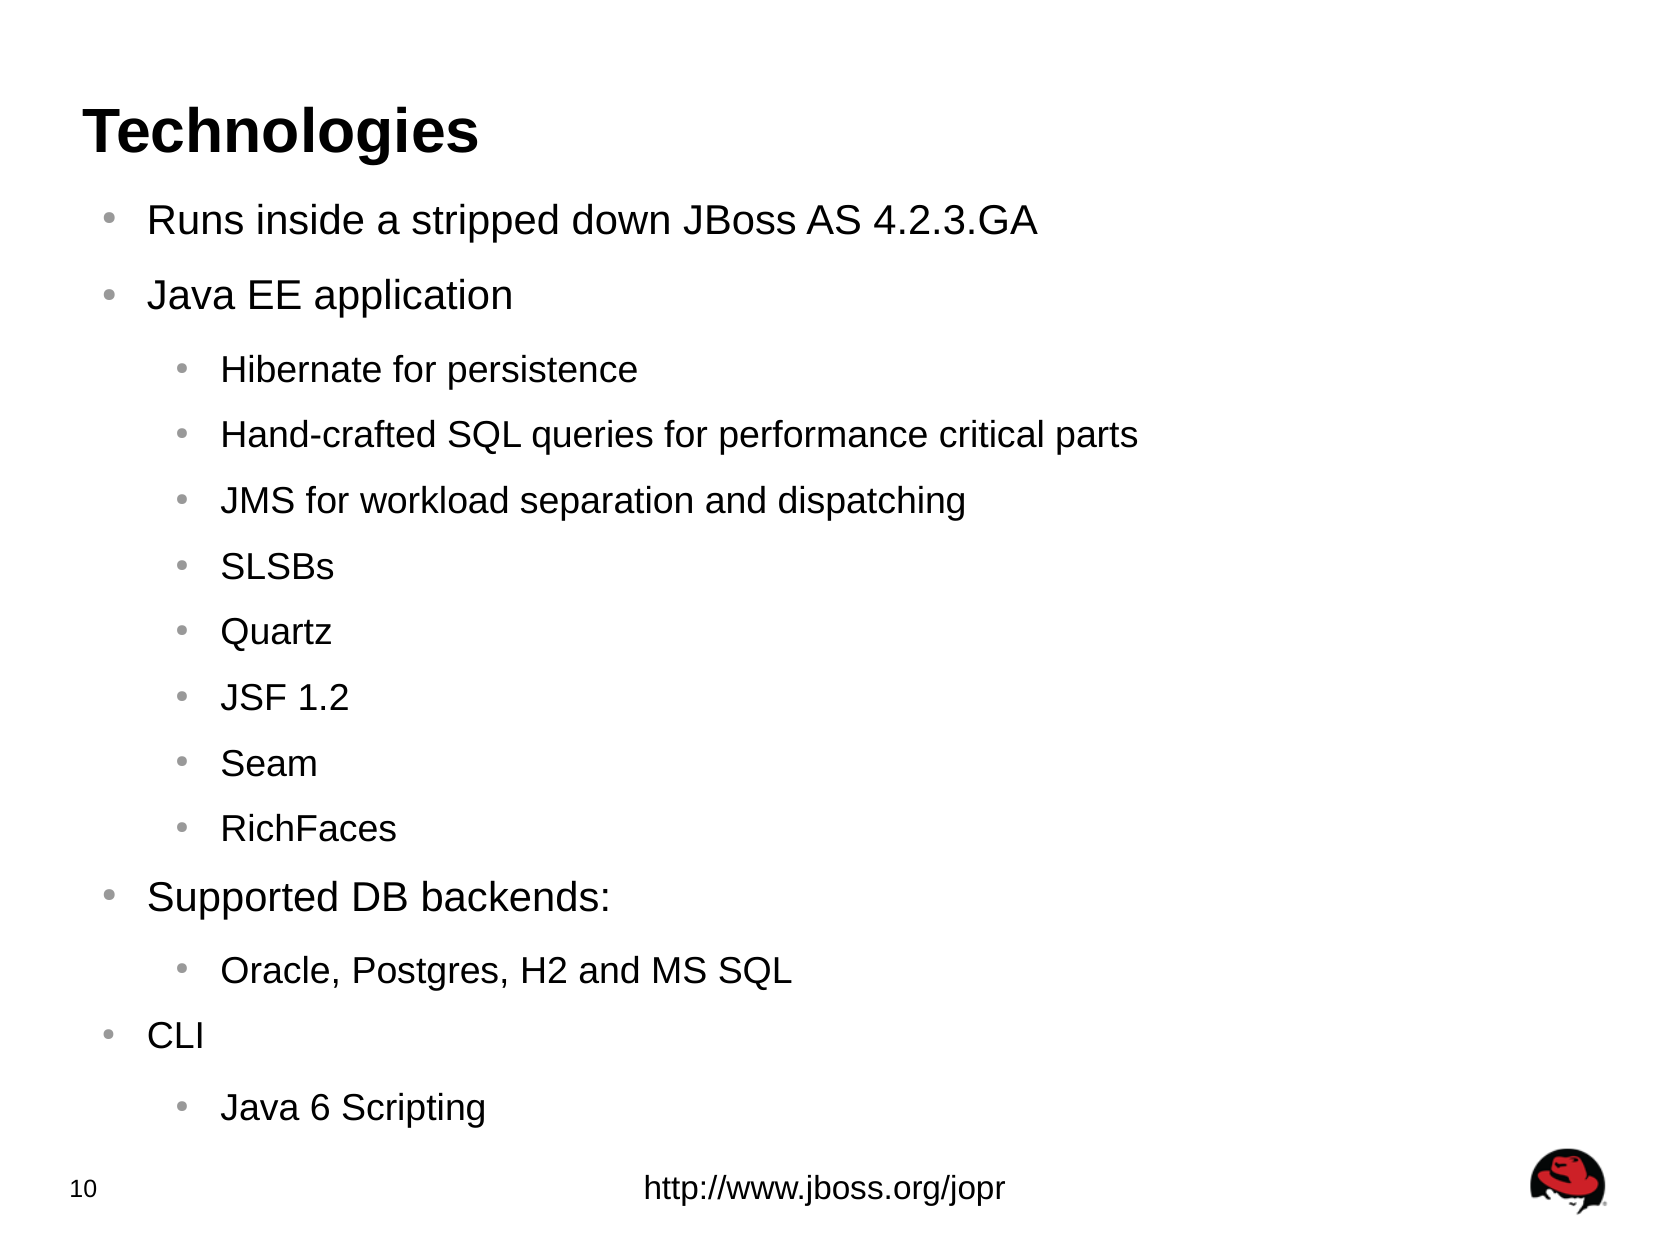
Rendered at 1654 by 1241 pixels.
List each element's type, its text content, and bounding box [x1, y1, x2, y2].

picture [1529, 1146, 1613, 1224]
title Technologies [82, 45, 1571, 218]
list Runs inside a stripped down JBoss AS 4.2.3.GA Java EE application Hibernate for persistence Hand-crafted SQL queries for performance critical parts JMS for workload separation and dispatching SLSBs Quartz JSF 1.2 Seam RichFaces Supported DB backends: Oracle, Postgres, H2 and MS SQL CLI Java 6 Scripting [86, 196, 1576, 1129]
